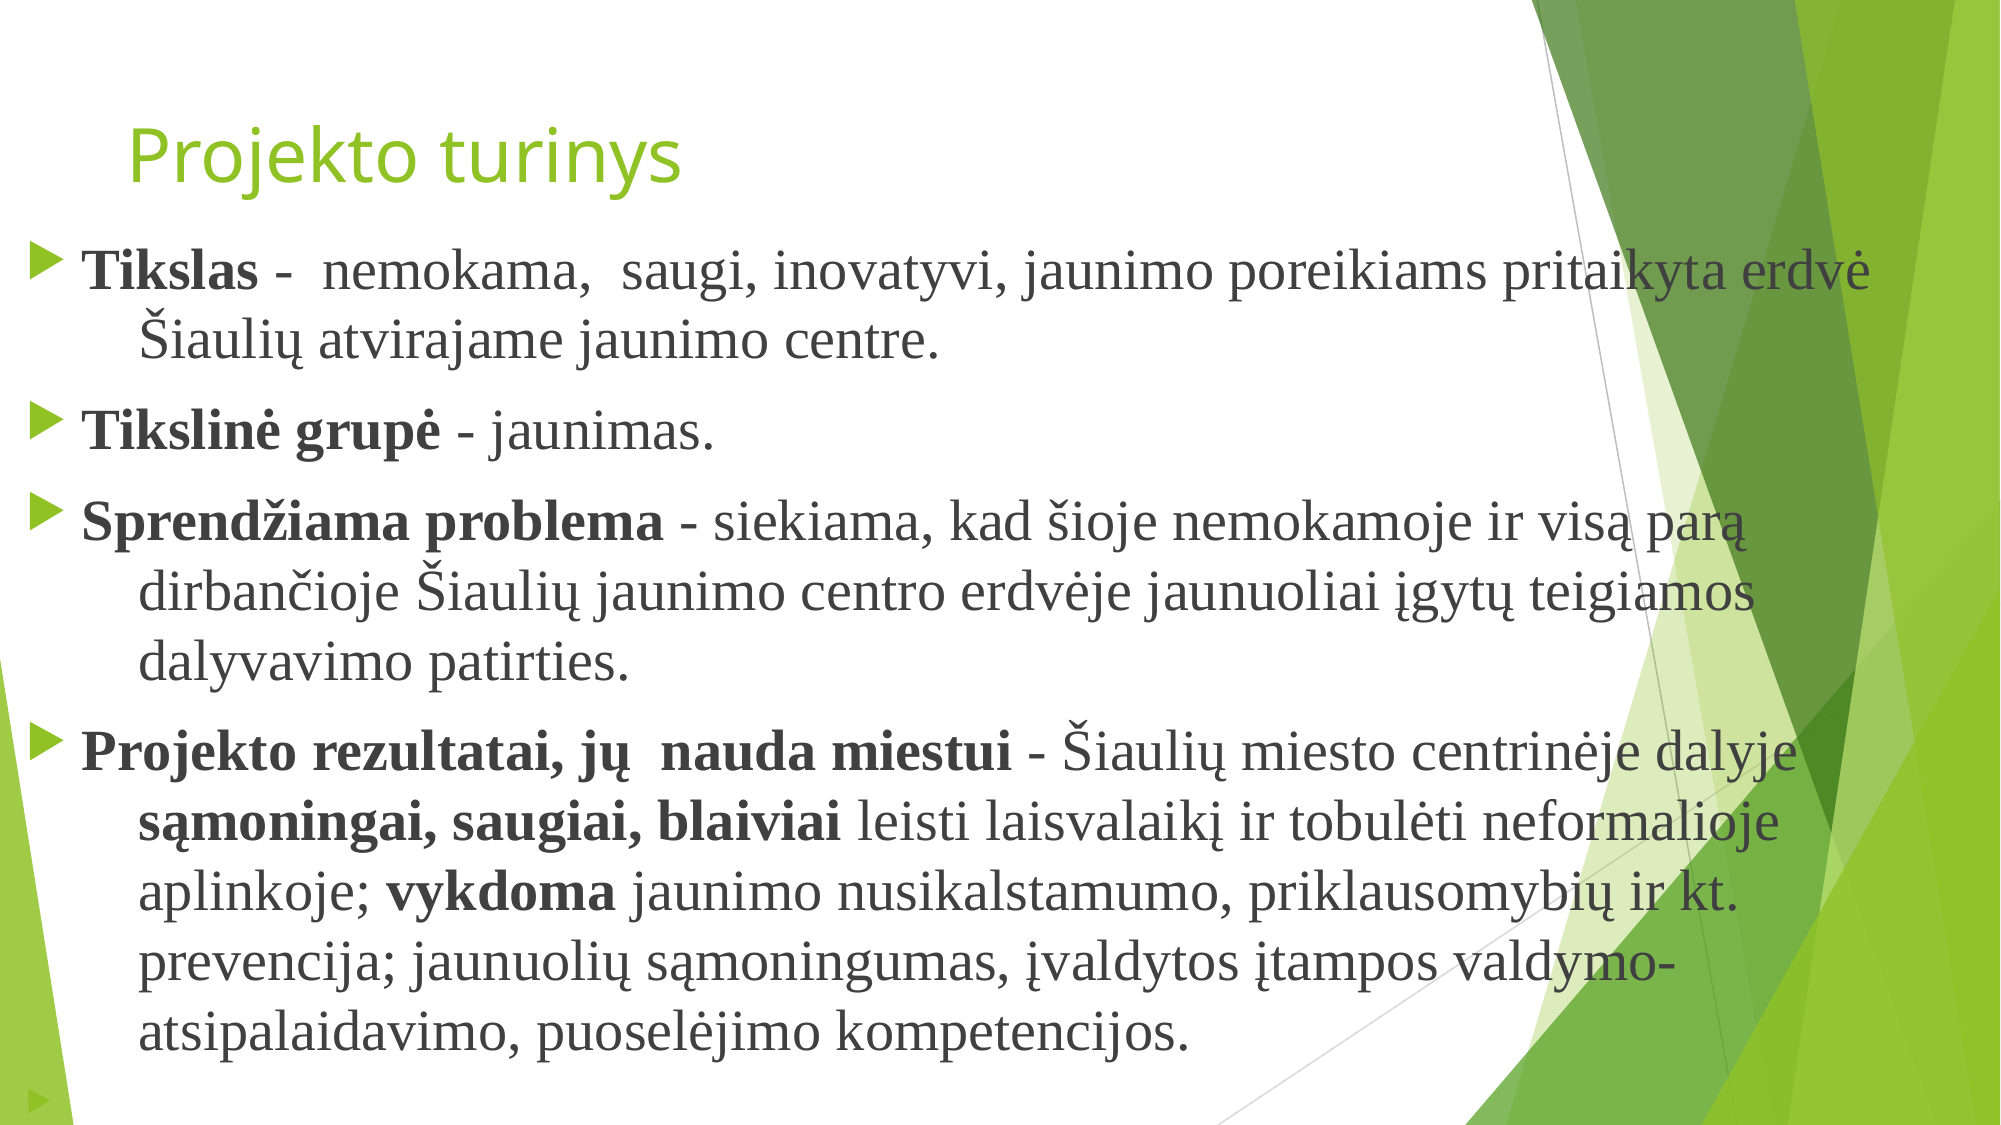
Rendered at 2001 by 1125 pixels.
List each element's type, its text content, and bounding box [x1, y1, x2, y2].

title Projekto turinys [111, 99, 1522, 223]
list Tikslas - nemokama, saugi, inovatyvi, jaunimo poreikiams pritaikyta erdvė Šiaulių atvirajame jaunimo centre. Tikslinė grupė - jaunimas. Sprendžiama problema - siekiama, kad šioje nemokamoje ir visą parą dirbančioje Šiaulių jaunimo centro erdvėje jaunuoliai įgytų teigiamos dalyvavimo patirties. Projekto rezultatai, jų nauda miestui - Šiaulių miesto centrinėje dalyje sąmoningai, saugiai, blaiviai leisti laisvalaikį ir tobulėti neformalioje aplinkoje; vykdoma jaunimo nusikalstamumo, priklausomybių ir kt. prevencija; jaunuolių sąmoningumas, įvaldytos įtampos valdymo-atsipalaidavimo, puoselėjimo kompetencijos. [10, 223, 1987, 1125]
